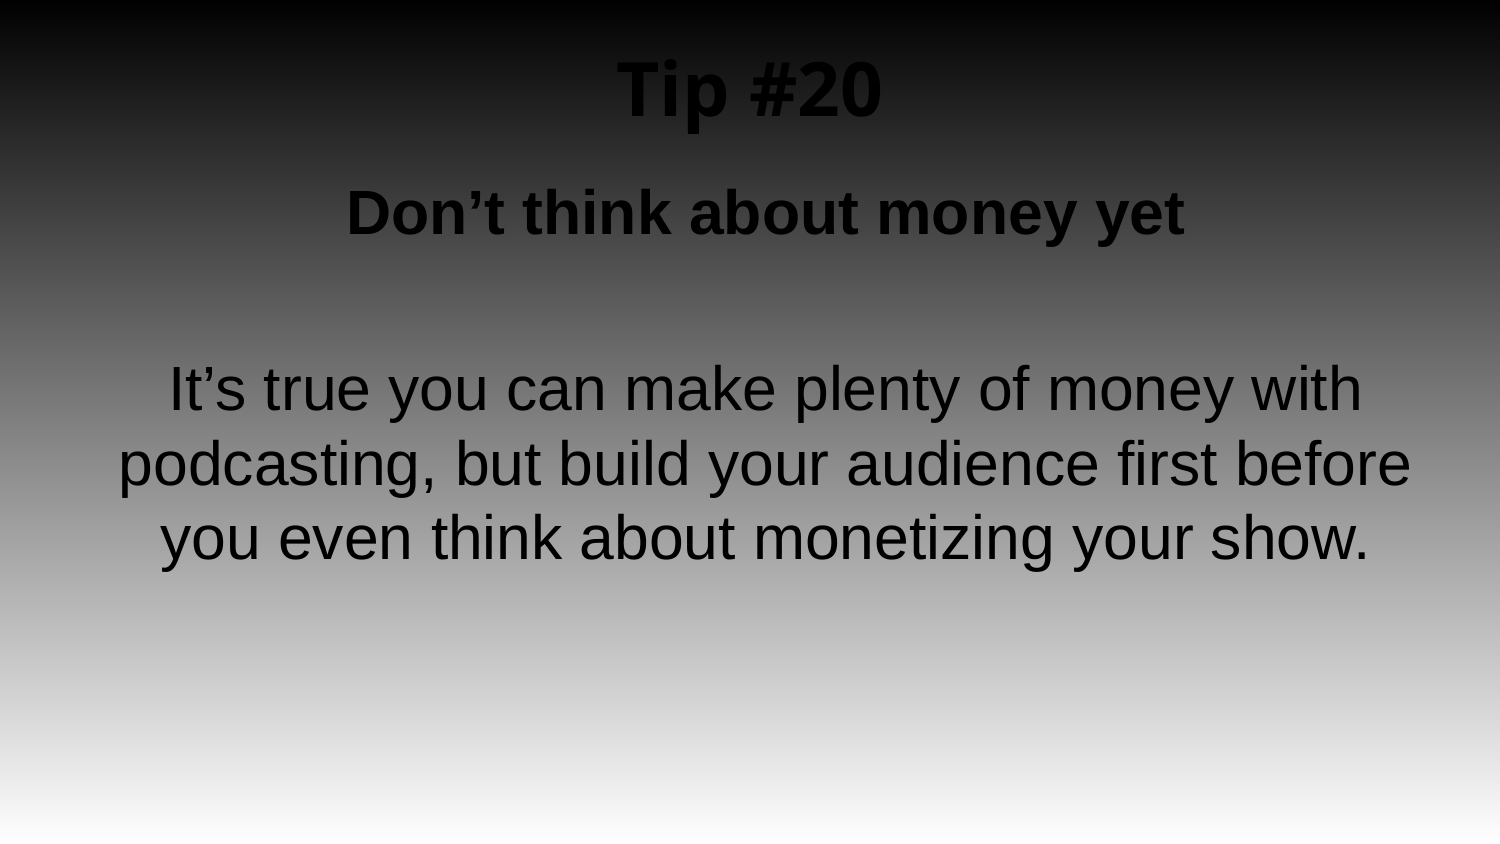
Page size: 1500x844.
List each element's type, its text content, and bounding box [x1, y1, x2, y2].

title Tip #20 [75, 27, 1425, 147]
list Don’t think about money yet It’s true you can make plenty of money with podcasting, but build your audience first before you even think about monetizing your show. [85, 70, 1447, 788]
